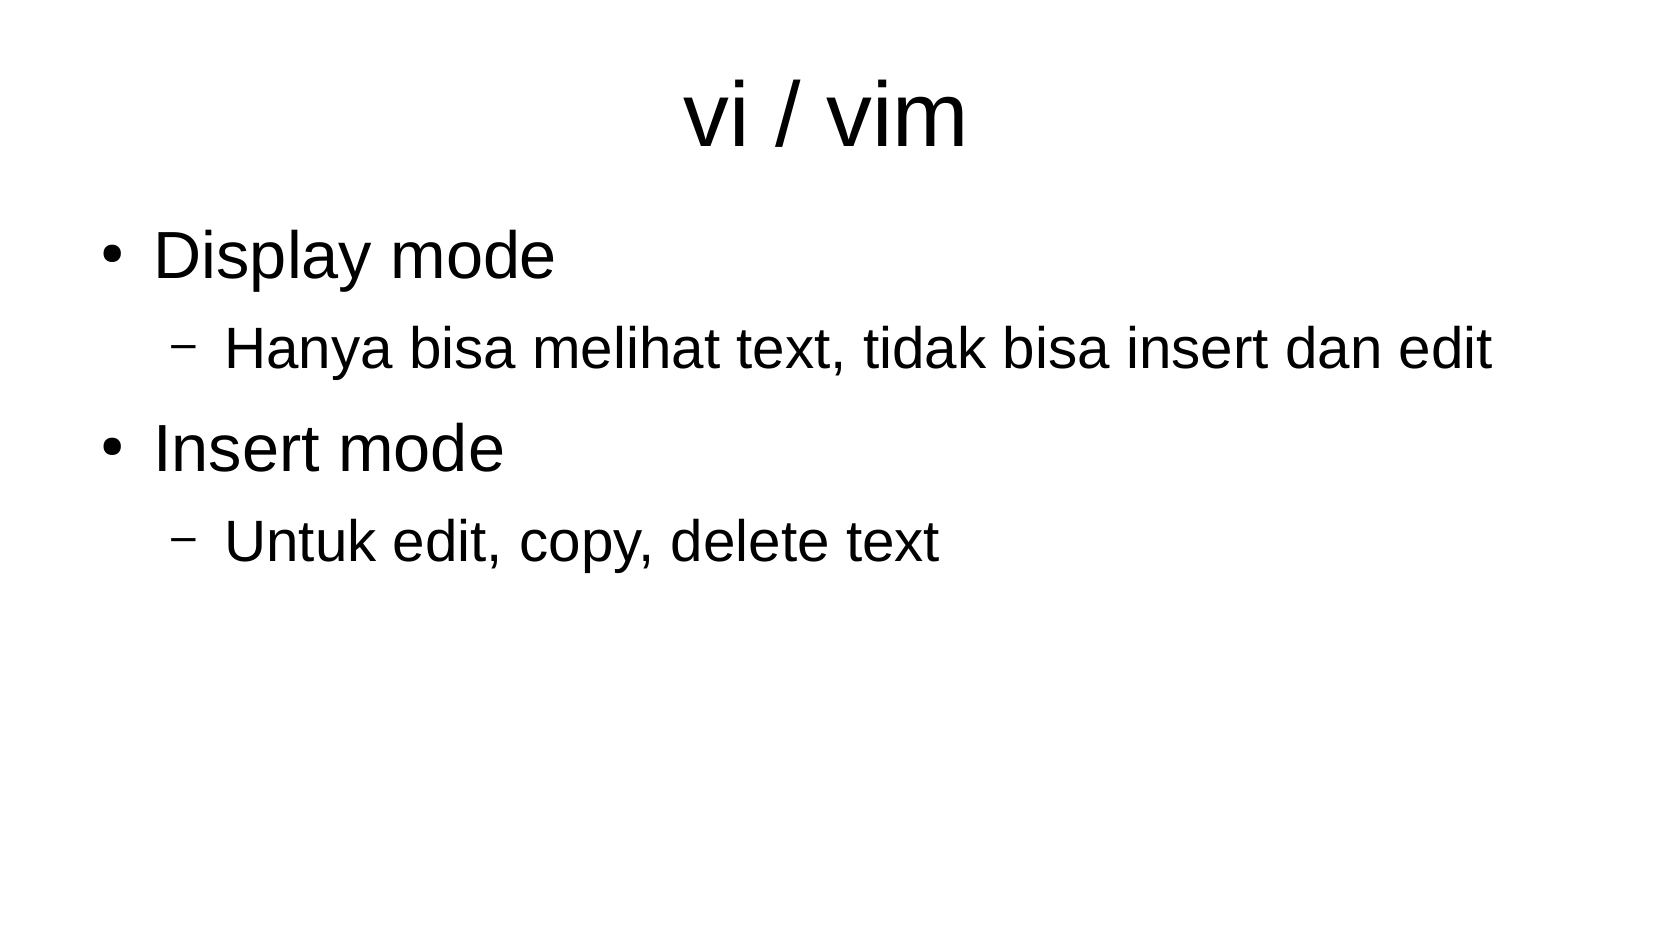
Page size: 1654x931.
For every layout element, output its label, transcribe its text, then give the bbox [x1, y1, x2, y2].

title vi / vim [82, 37, 1571, 193]
list Display mode Hanya bisa melihat text, tidak bisa insert dan edit Insert mode Untuk edit, copy, delete text [82, 217, 1571, 758]
